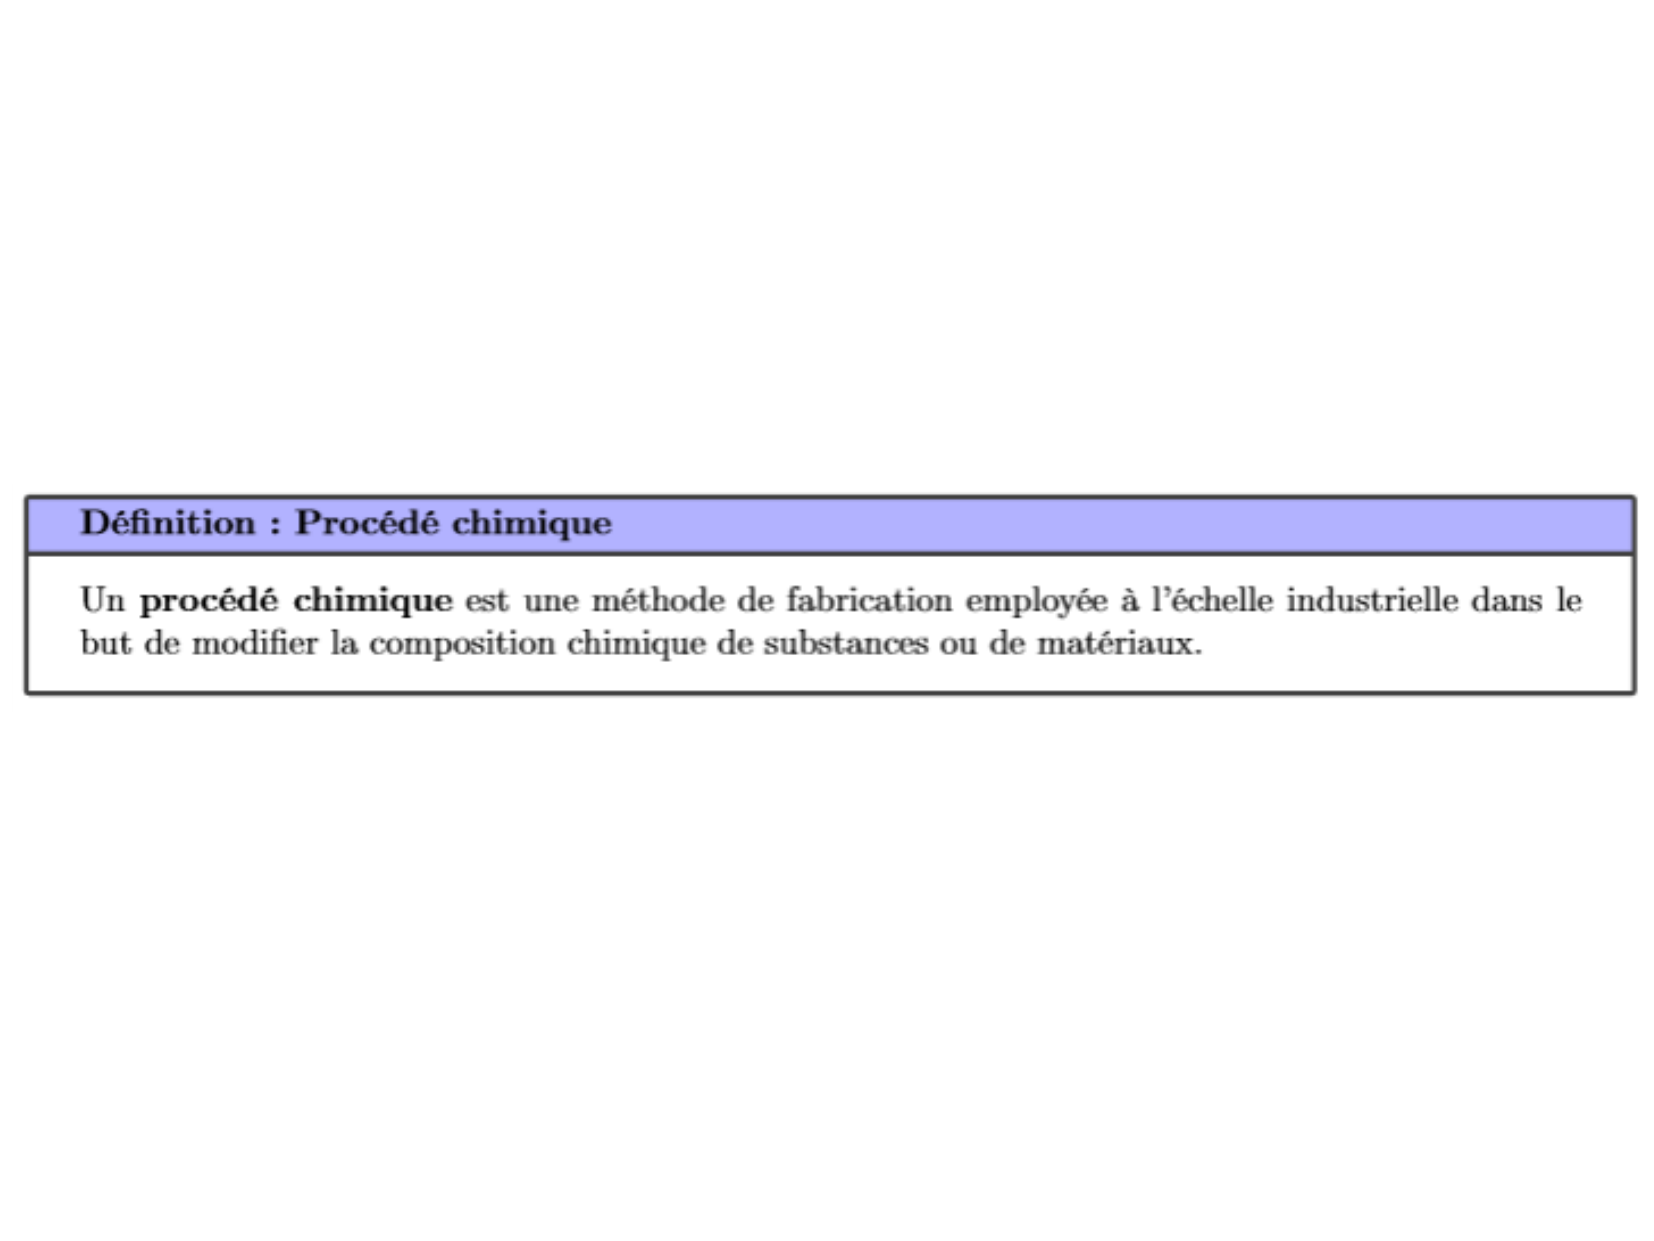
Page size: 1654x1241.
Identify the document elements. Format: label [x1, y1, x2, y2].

picture [11, 484, 1654, 712]
